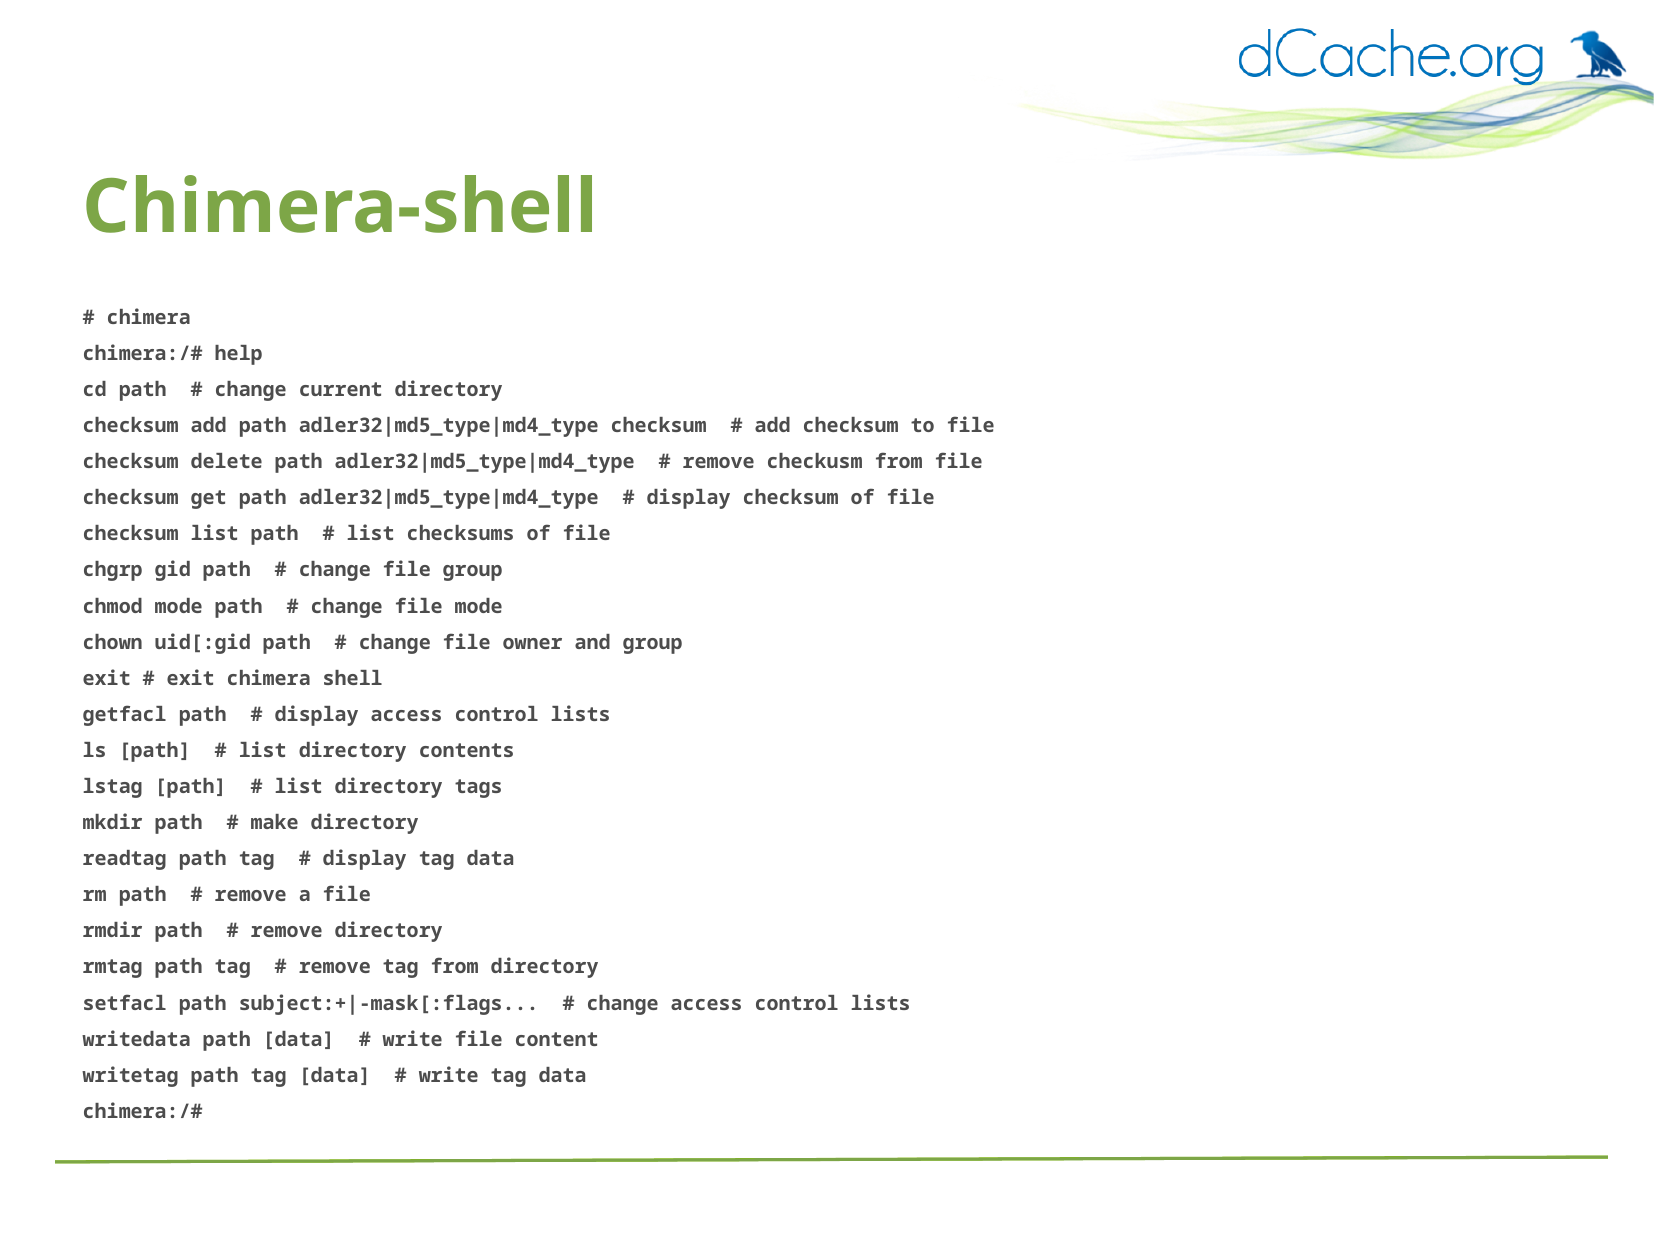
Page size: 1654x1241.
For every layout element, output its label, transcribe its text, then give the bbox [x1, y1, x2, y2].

list # chimera chimera:/# help cd path # change current directory checksum add path adler32|md5_type|md4_type checksum # add checksum to file checksum delete path adler32|md5_type|md4_type # remove checkusm from file checksum get path adler32|md5_type|md4_type # display checksum of file checksum list path # list checksums of file chgrp gid path # change file group chmod mode path # change file mode chown uid[:gid path # change file owner and group exit # exit chimera shell getfacl path # display access control lists ls [path] # list directory contents lstag [path] # list directory tags mkdir path # make directory readtag path tag # display tag data rm path # remove a file rmdir path # remove directory rmtag path tag # remove tag from directory setfacl path subject:+|-mask[:flags... # change access control lists writedata path [data] # write file content writetag path tag [data] # write tag data chimera:/# [82, 302, 1571, 1141]
picture [956, 16, 1654, 169]
title Chimera-shell [82, 155, 1605, 252]
